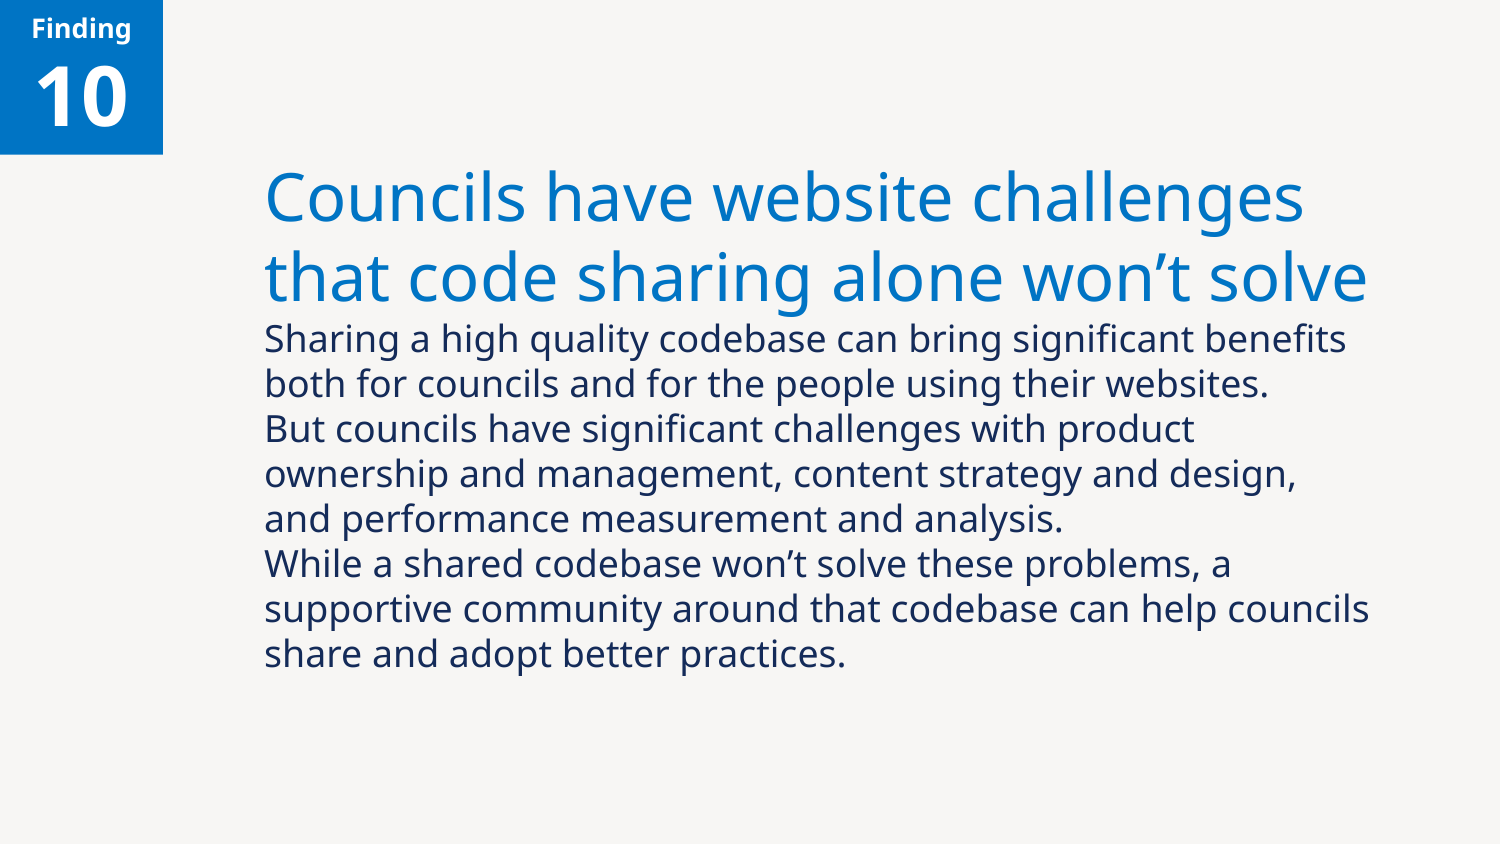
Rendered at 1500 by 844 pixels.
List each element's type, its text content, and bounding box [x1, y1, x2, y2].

text_box Finding 10 [0, 0, 163, 155]
title Councils have website challenges that code sharing alone won’t solve Sharing a high quality codebase can bring significant benefits both for councils and for the people using their websites. But councils have significant challenges with product ownership and management, content strategy and design, and performance measurement and analysis. While a shared codebase won’t solve these problems, a supportive community around that codebase can help councils share and adopt better practices. [264, 154, 1373, 792]
